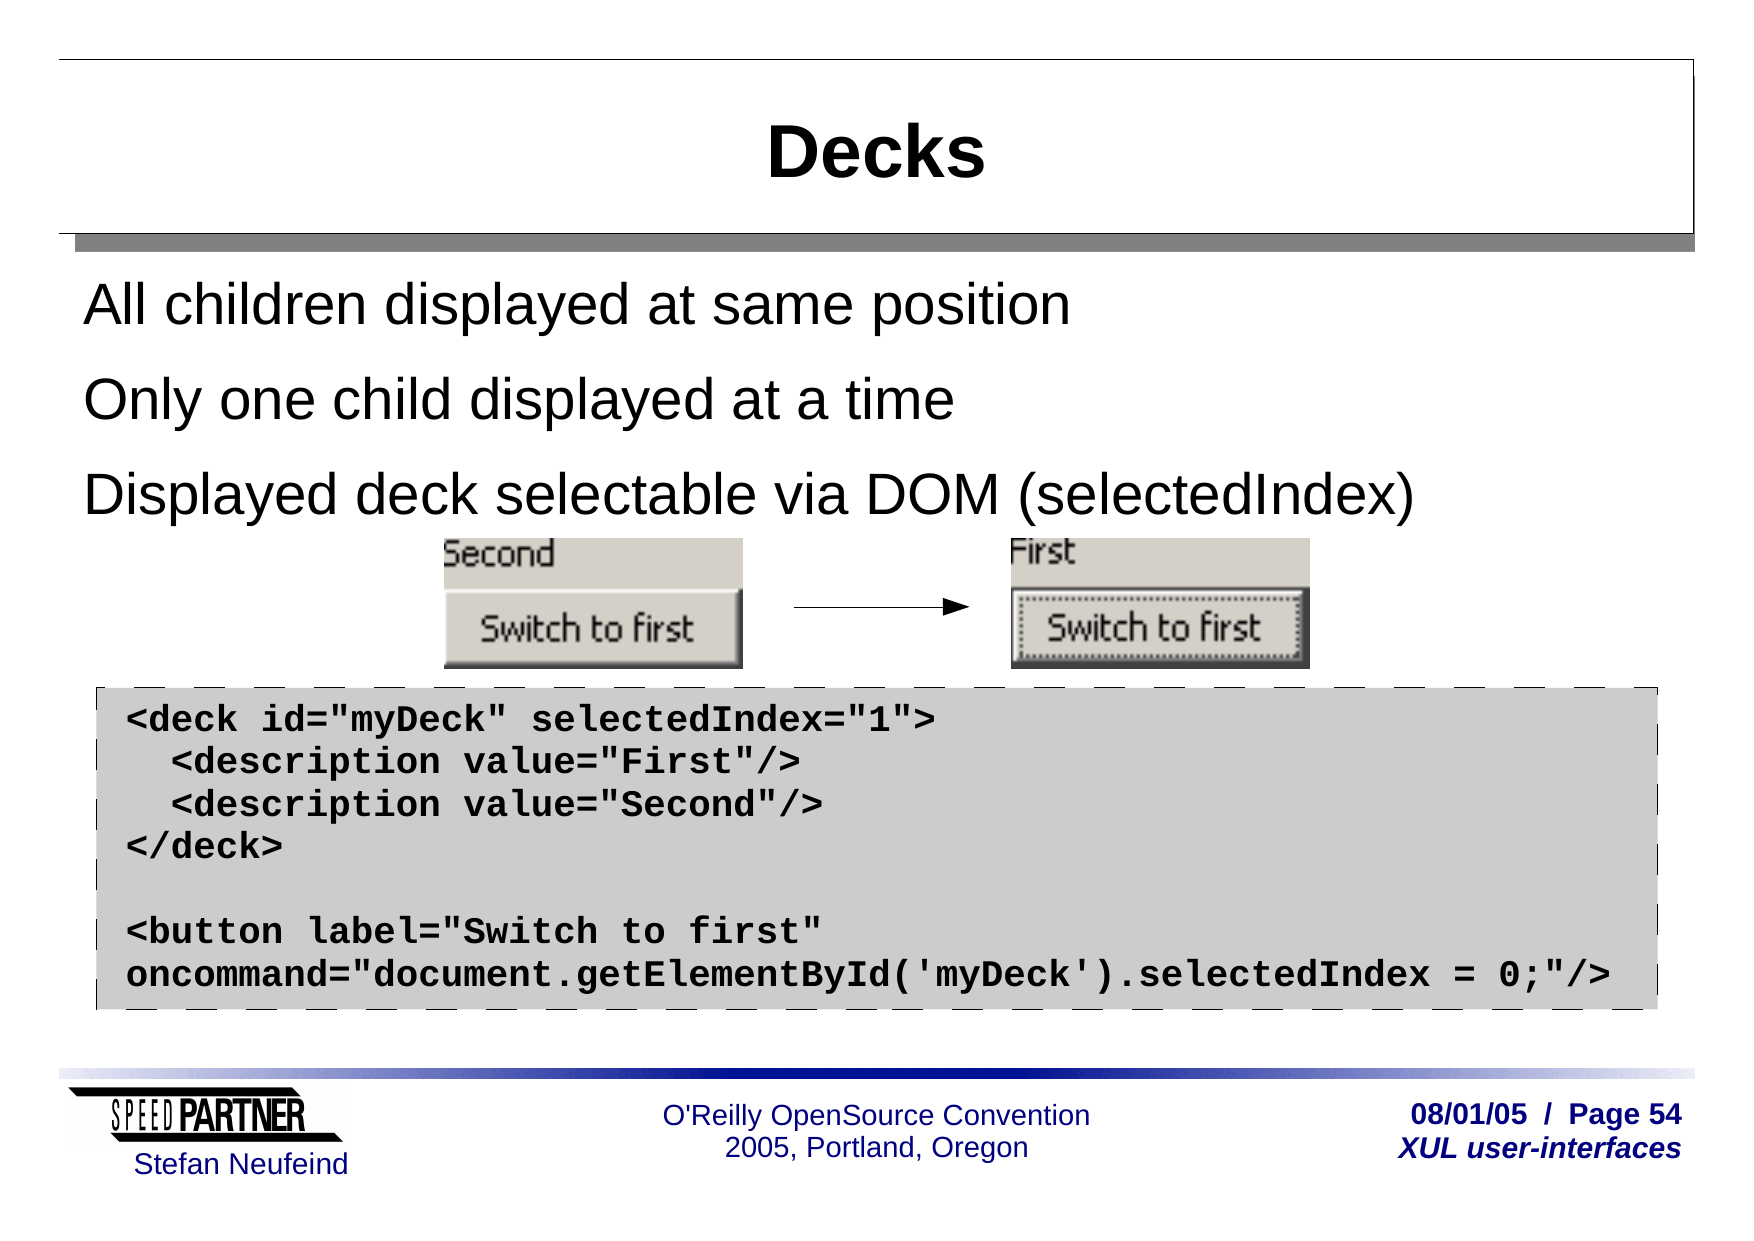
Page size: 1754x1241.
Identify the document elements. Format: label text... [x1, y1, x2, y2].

picture [1011, 538, 1310, 669]
picture [444, 538, 743, 669]
picture [64, 1082, 348, 1146]
title Decks [59, 59, 1695, 244]
text_box <deck id="myDeck" selectedIndex="1"> <description value="First"/> <description value="Second"/> </deck> <button label="Switch to first" oncommand="document.getElementById('myDeck').selectedIndex = 0;"/> [96, 687, 1658, 1010]
list All children displayed at same position Only one child displayed at a time Displayed deck selectable via DOM (selectedIndex) [71, 272, 1695, 1055]
picture [59, 1068, 1695, 1079]
